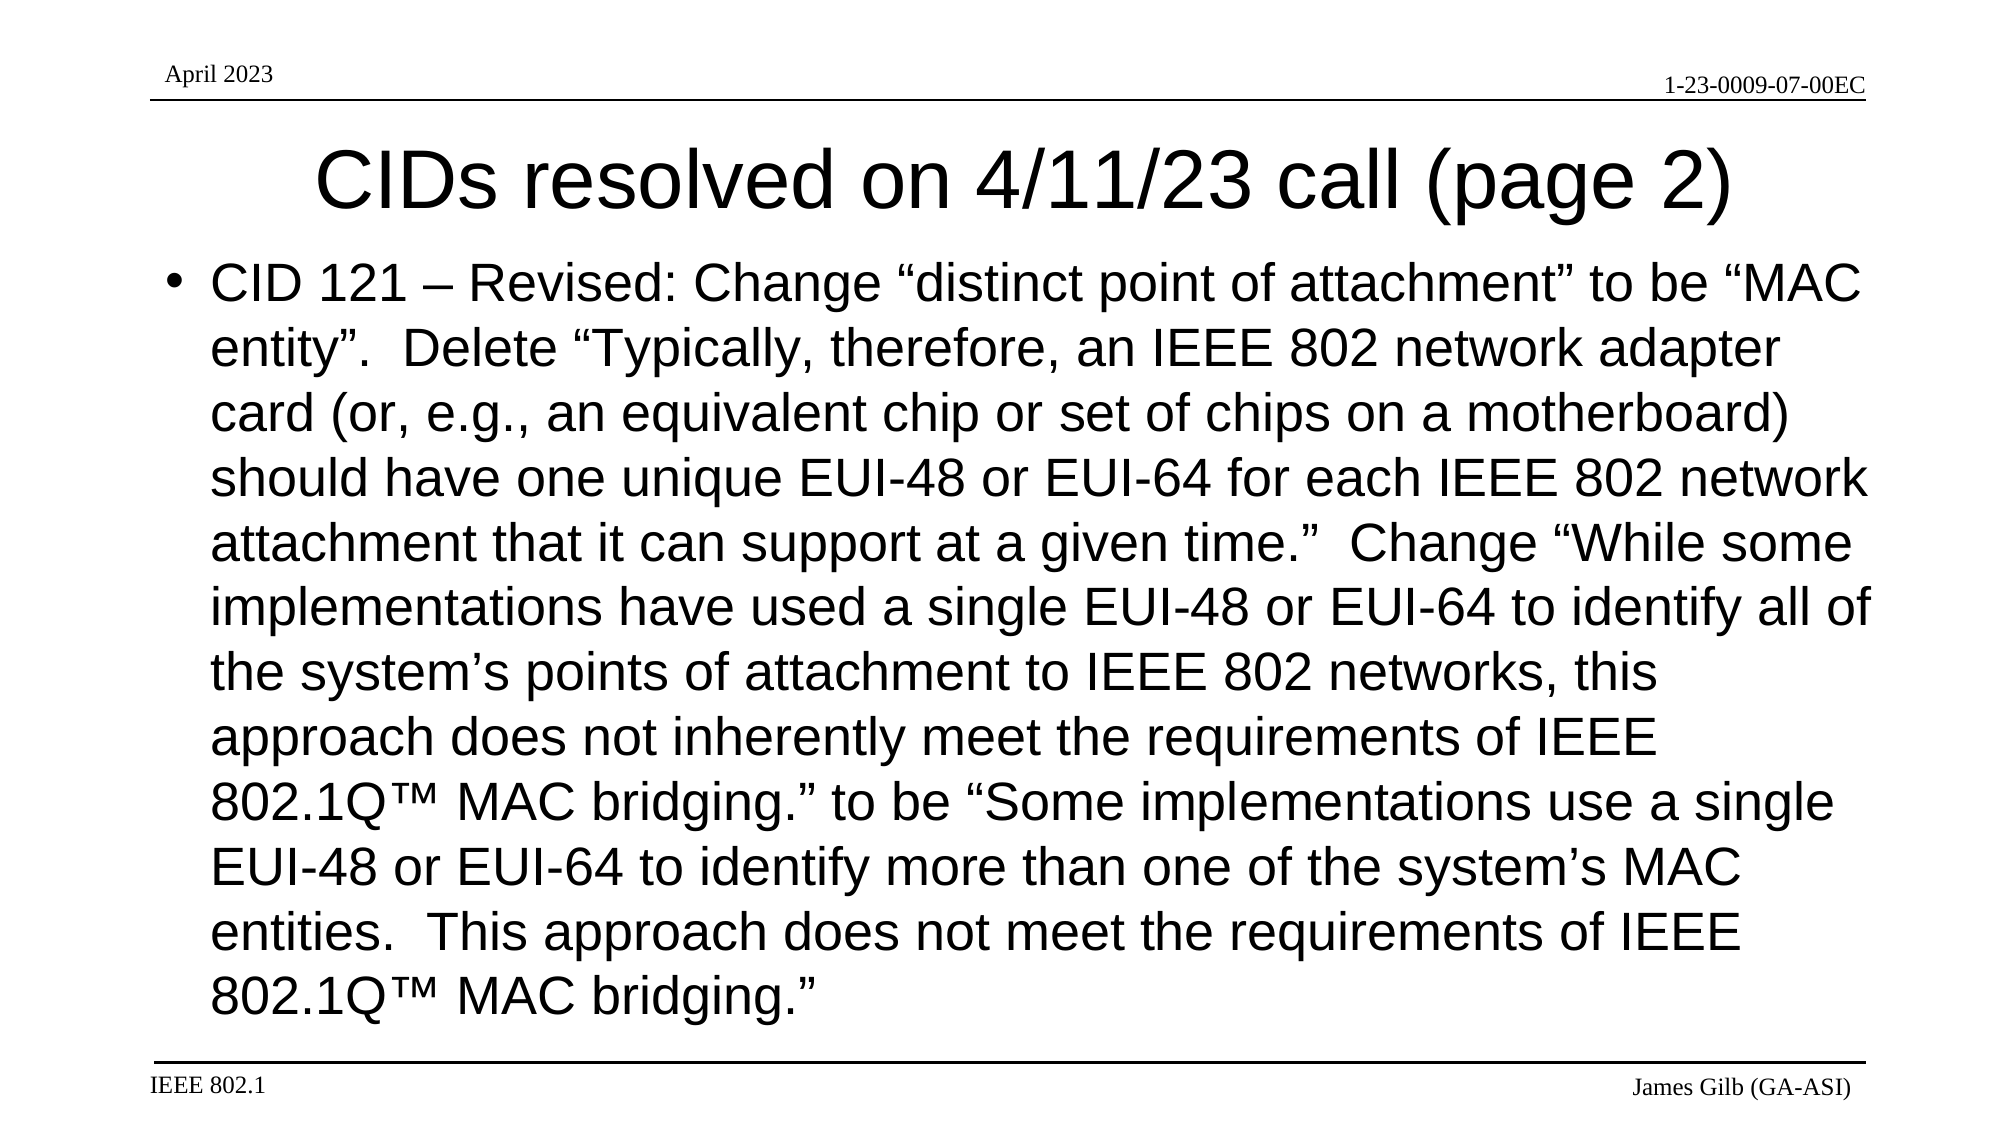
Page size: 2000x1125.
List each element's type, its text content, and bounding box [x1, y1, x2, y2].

list CID 121 – Revised: Change “distinct point of attachment” to be “MAC entity”. Delete “Typically, therefore, an IEEE 802 network adapter card (or, e.g., an equivalent chip or set of chips on a motherboard) should have one unique EUI-48 or EUI-64 for each IEEE 802 network attachment that it can support at a given time.” Change “While some implementations have used a single EUI-48 or EUI-64 to identify all of the system’s points of attachment to IEEE 802 networks, this approach does not inherently meet the requirements of IEEE 802.1Q™ MAC bridging.” to be “Some implementations use a single EUI-48 or EUI-64 to identify more than one of the system’s MAC entities. This approach does not meet the requirements of IEEE 802.1Q™ MAC bridging.” [149, 239, 1900, 1051]
title CIDs resolved on 4/11/23 call (page 2) [149, 112, 1900, 238]
